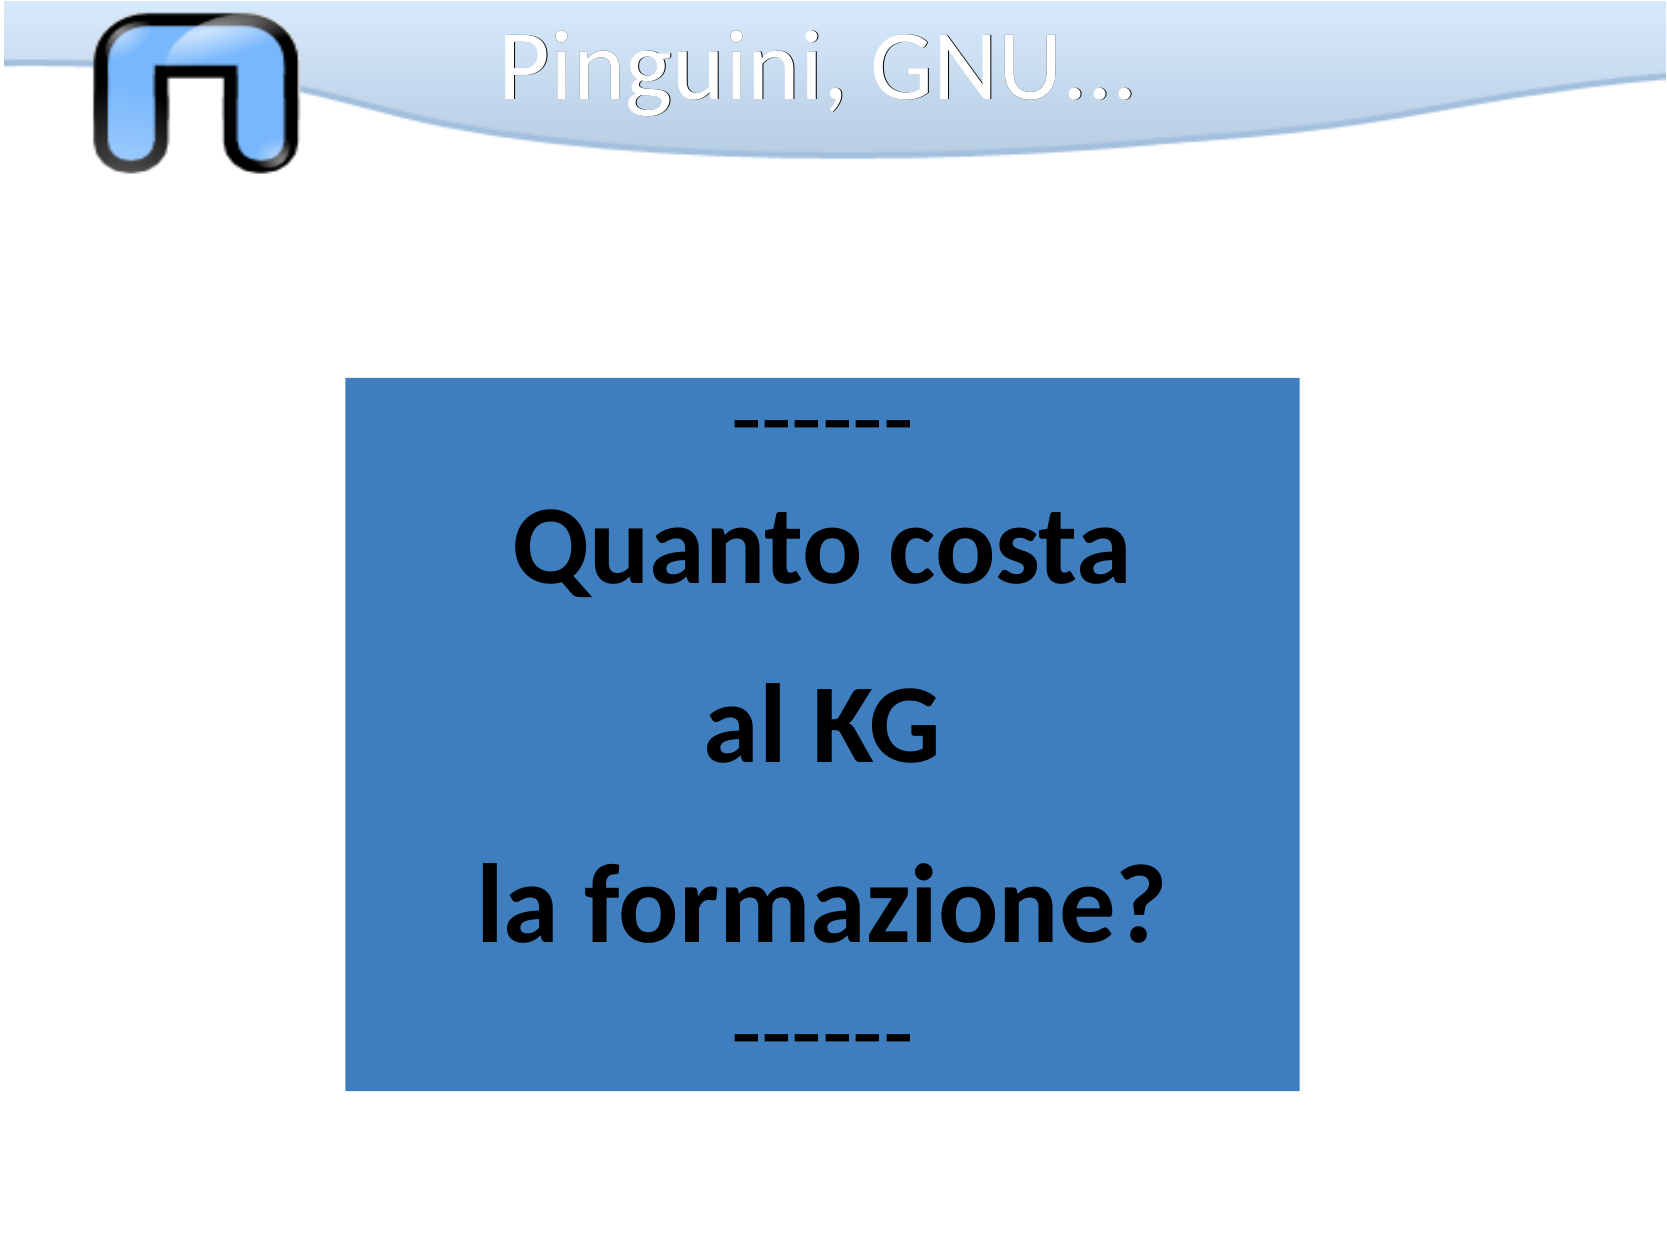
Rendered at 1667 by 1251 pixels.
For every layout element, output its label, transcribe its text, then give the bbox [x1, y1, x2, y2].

picture [0, 0, 1667, 1251]
text_box Pinguini, GNU... [483, 16, 1279, 166]
title ------ Quanto costa al KG la formazione? ------ [345, 379, 1300, 1090]
